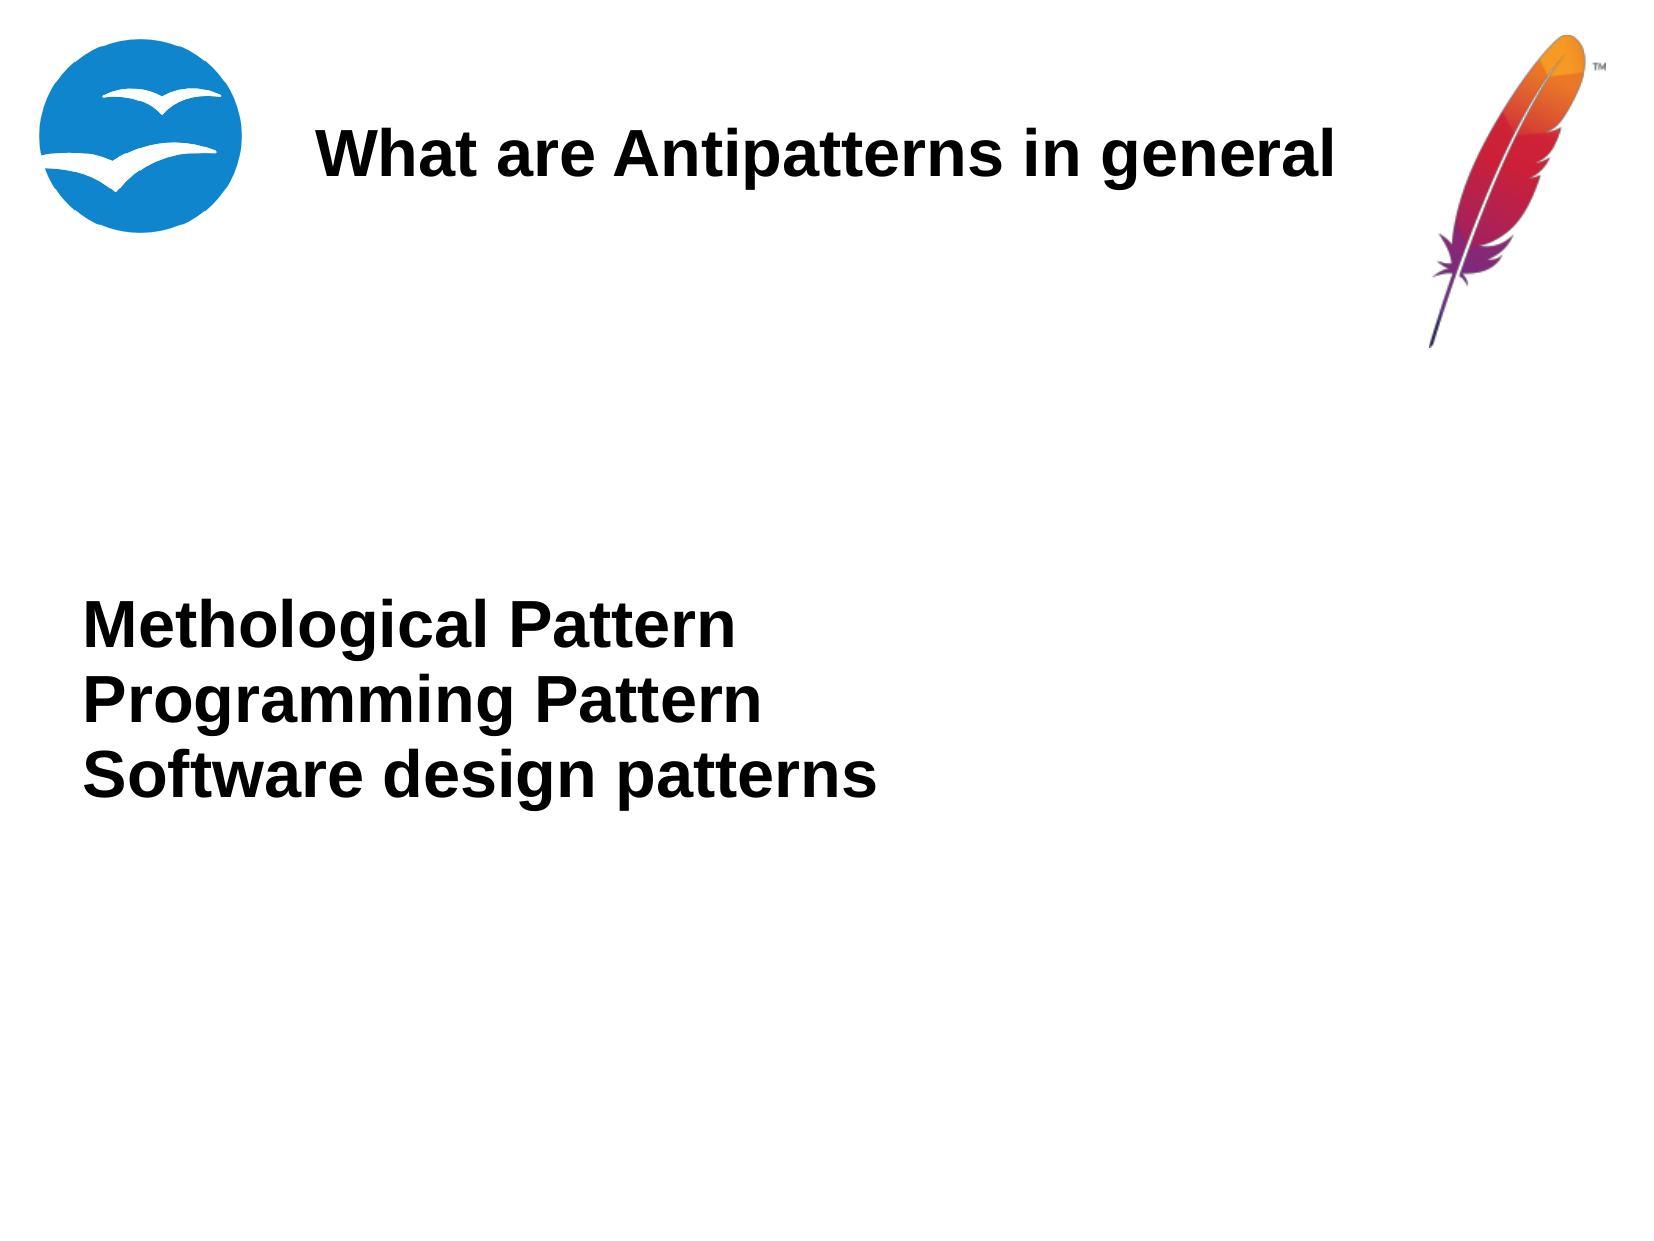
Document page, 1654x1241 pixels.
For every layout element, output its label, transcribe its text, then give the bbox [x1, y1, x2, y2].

picture [11, 11, 271, 260]
picture [1429, 35, 1606, 348]
title What are Antipatterns in general [271, 49, 1429, 257]
subtitle Methological Pattern Programming Pattern Software design patterns [82, 290, 1571, 1109]
